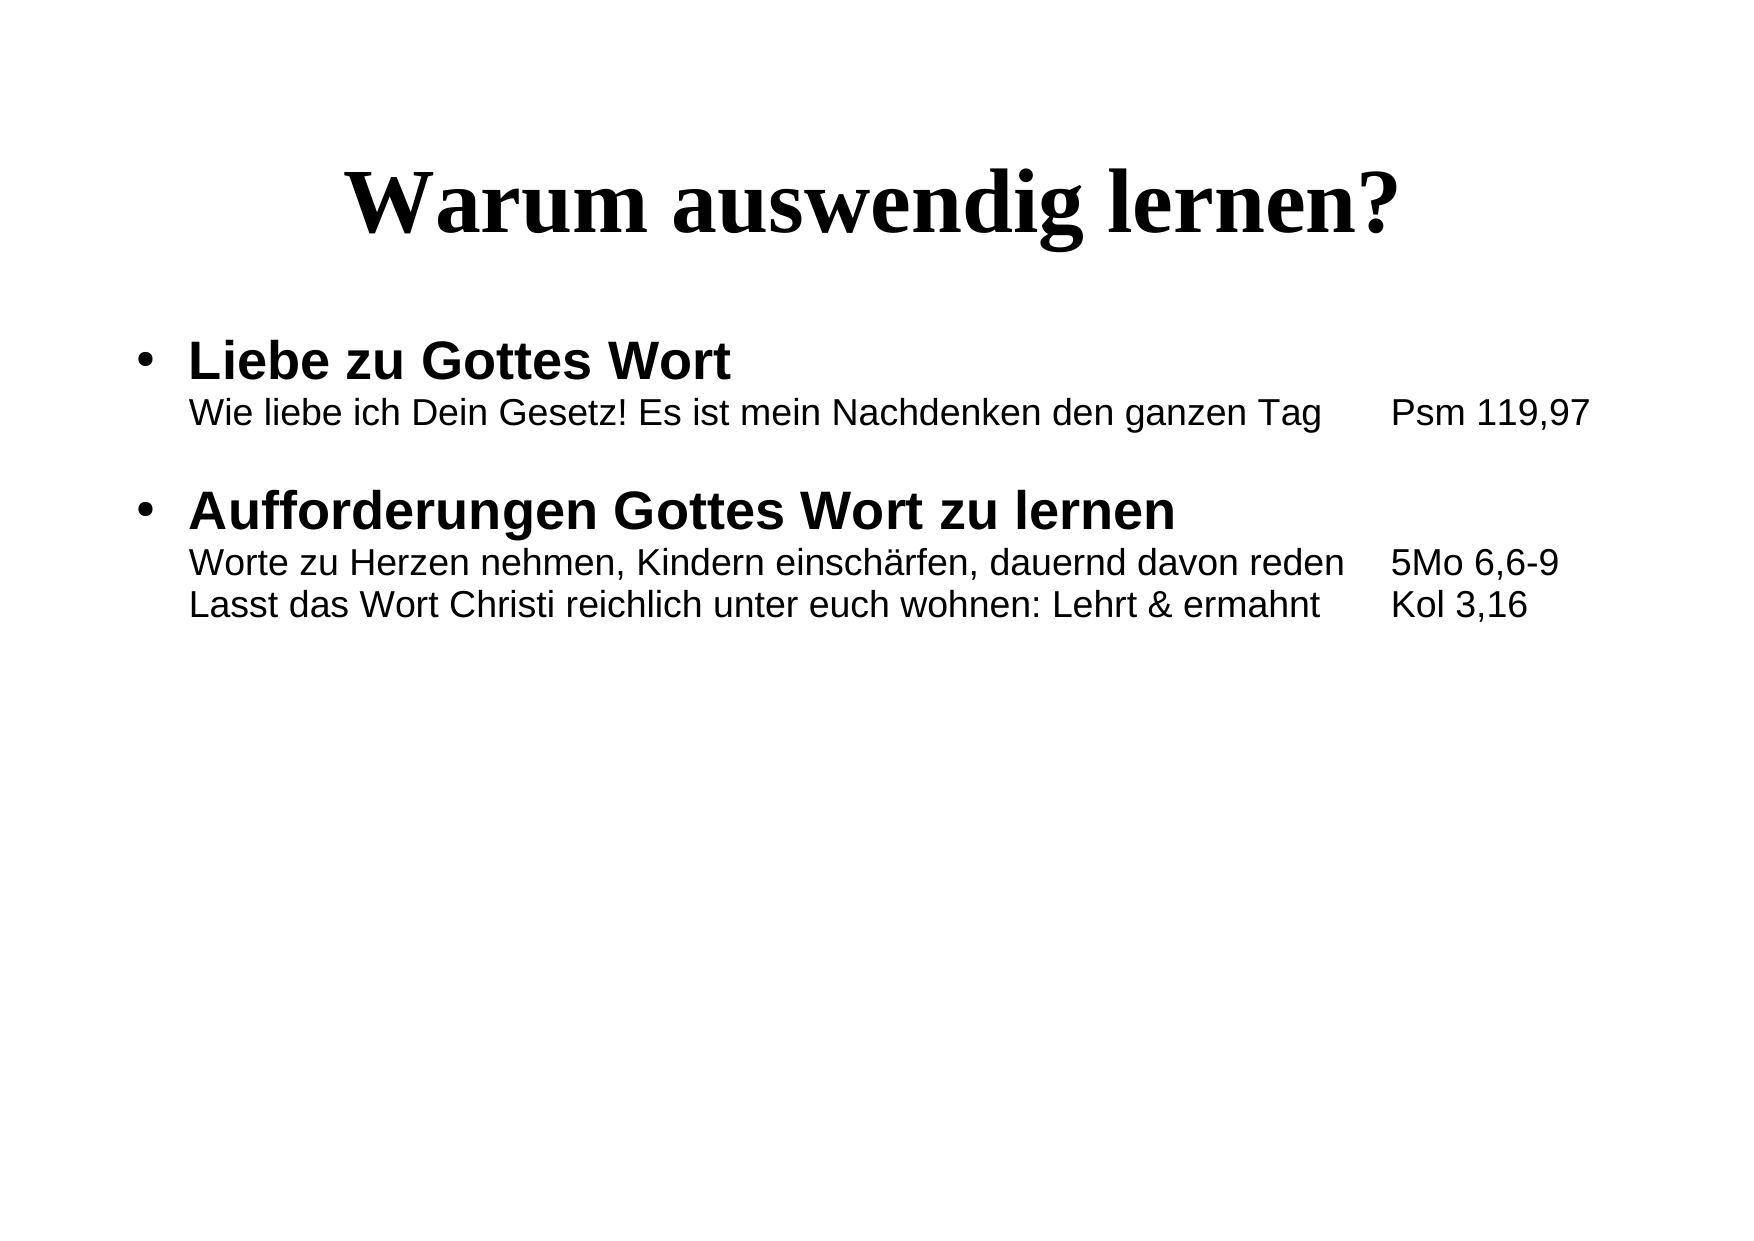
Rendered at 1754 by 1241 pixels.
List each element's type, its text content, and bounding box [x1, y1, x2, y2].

title Warum auswendig lernen? [225, 118, 1522, 285]
list Liebe zu Gottes Wort Wie liebe ich Dein Gesetz! Es ist mein Nachdenken den ganzen Tag Psm 119,97 Aufforderungen Gottes Wort zu lernen Worte zu Herzen nehmen, Kindern einschärfen, dauernd davon reden 5Mo 6,6-9 Lasst das Wort Christi reichlich unter euch wohnen: Lehrt & ermahnt Kol 3,16 [118, 330, 1636, 1047]
